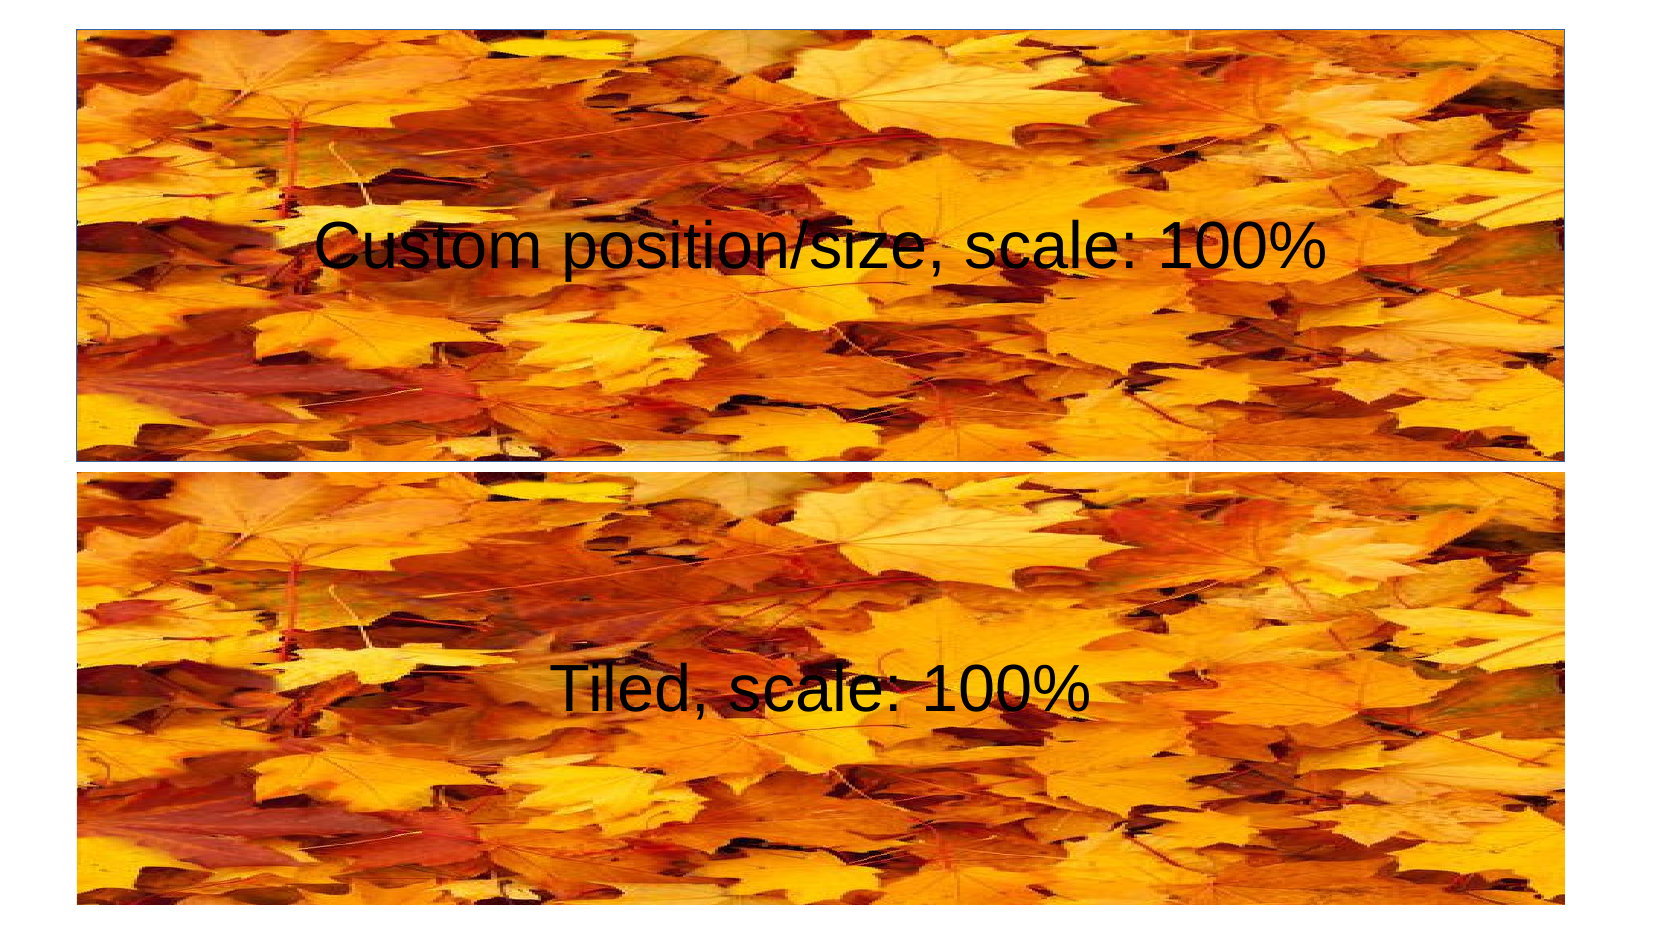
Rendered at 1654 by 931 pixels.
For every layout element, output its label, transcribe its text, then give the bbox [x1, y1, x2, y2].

text_box Custom position/size, scale: 100% [76, 29, 1565, 462]
subtitle Tiled, scale: 100% [76, 472, 1565, 905]
